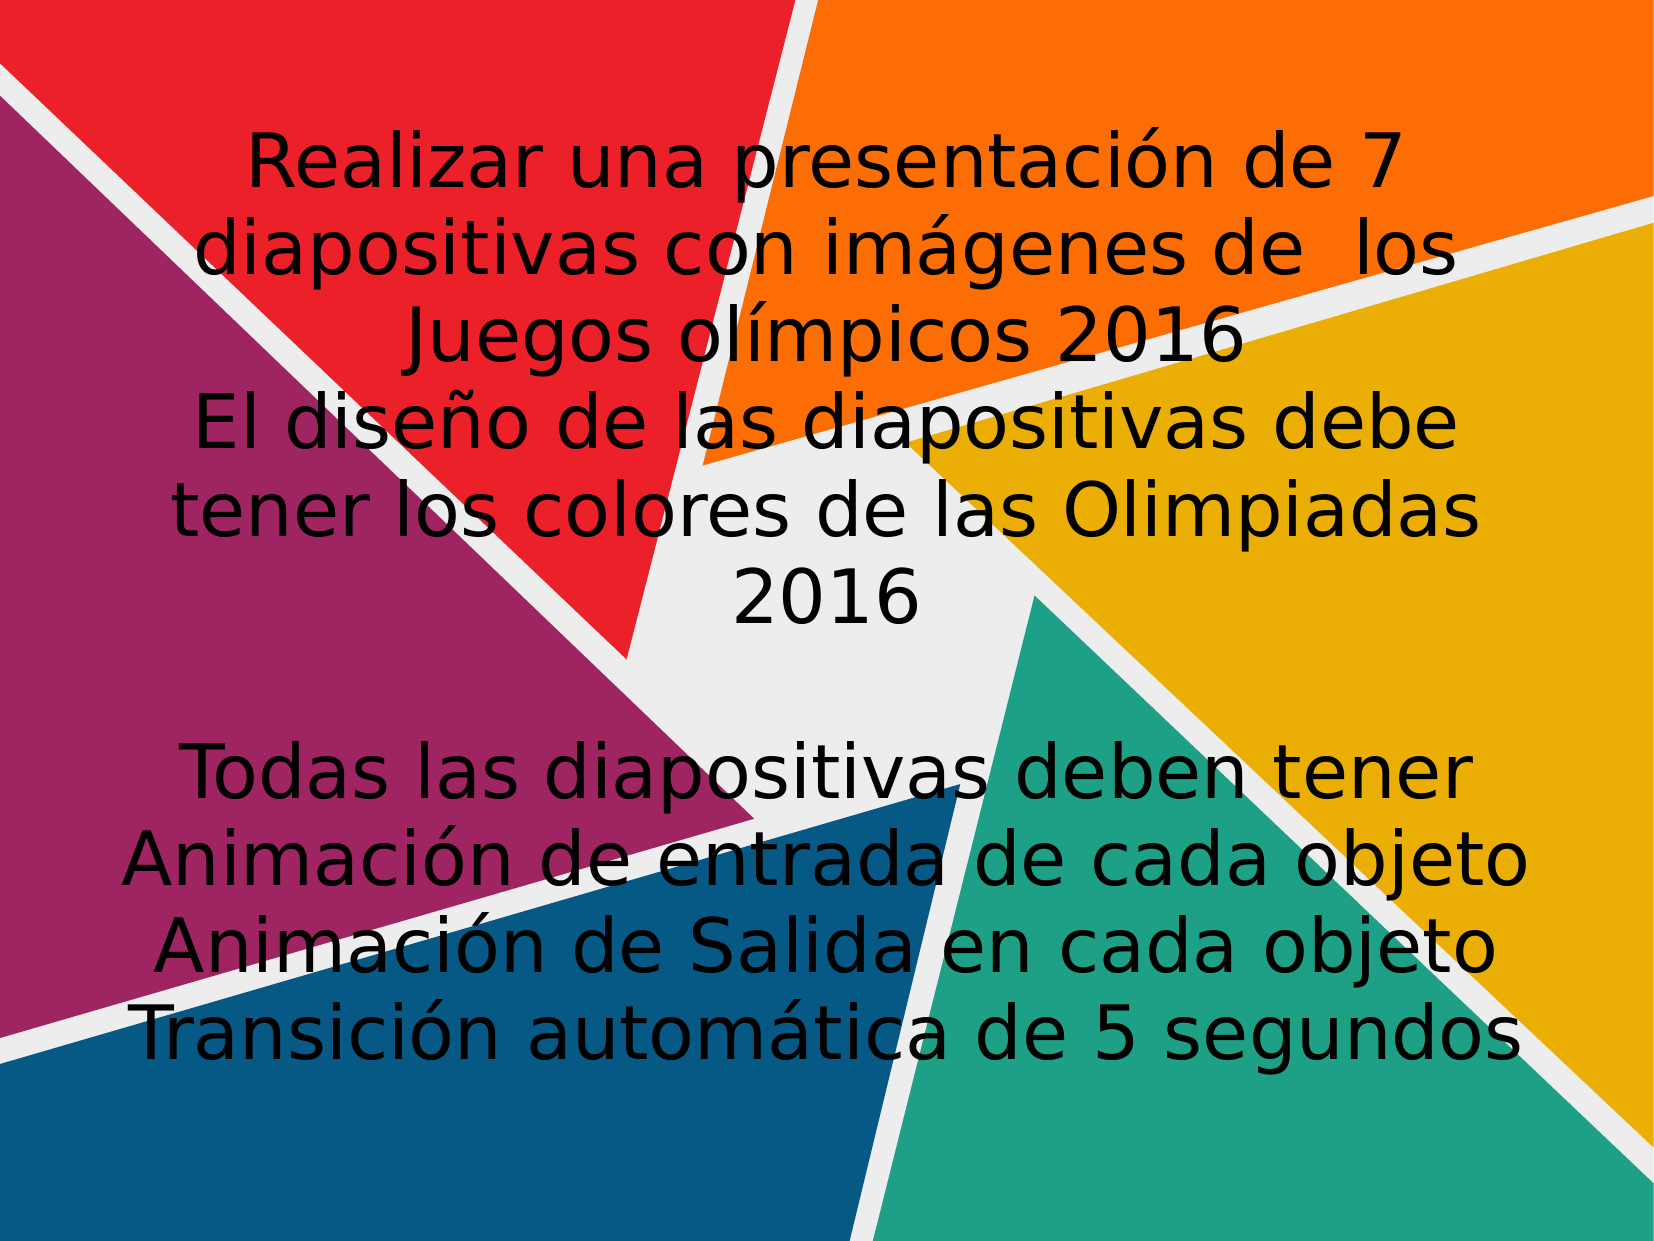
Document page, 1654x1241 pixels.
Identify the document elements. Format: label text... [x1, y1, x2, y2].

title Realizar una presentación de 7 diapositivas con imágenes de los Juegos olímpicos 2016 El diseño de las diapositivas debe tener los colores de las Olimpiadas 2016 Todas las diapositivas deben tener Animación de entrada de cada objeto Animación de Salida en cada objeto Transición automática de 5 segundos [82, 117, 1571, 1078]
